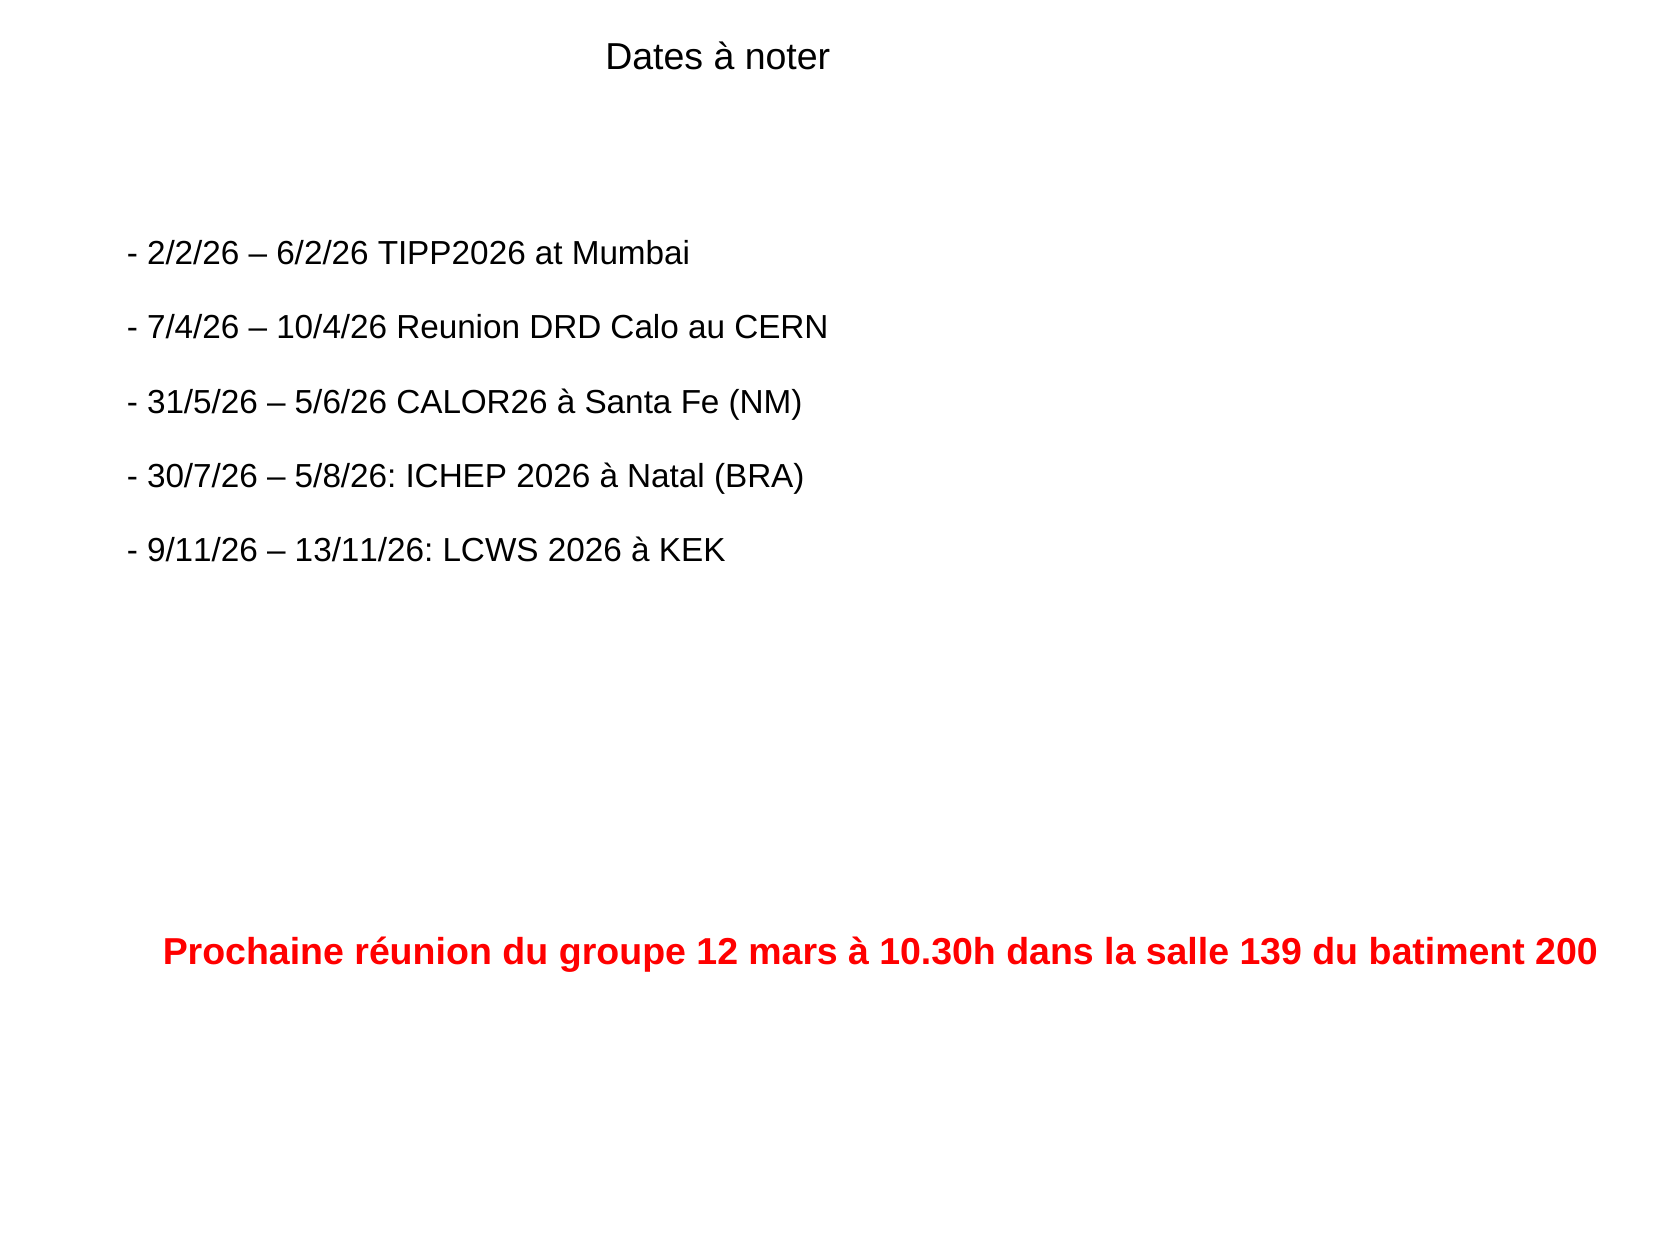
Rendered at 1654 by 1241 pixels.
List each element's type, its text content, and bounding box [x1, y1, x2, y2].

text_box Prochaine réunion du groupe 12 mars à 10.30h dans la salle 139 du batiment 200 [148, 923, 1512, 981]
text_box - 2/2/26 – 6/2/26 TIPP2026 at Mumbai - 7/4/26 – 10/4/26 Reunion DRD Calo au CERN - 31/5/26 – 5/6/26 CALOR26 à Santa Fe (NM) - 30/7/26 – 5/8/26: ICHEP 2026 à Natal (BRA) - 9/11/26 – 13/11/26: LCWS 2026 à KEK [112, 76, 1371, 924]
text_box Dates à noter [590, 25, 846, 76]
